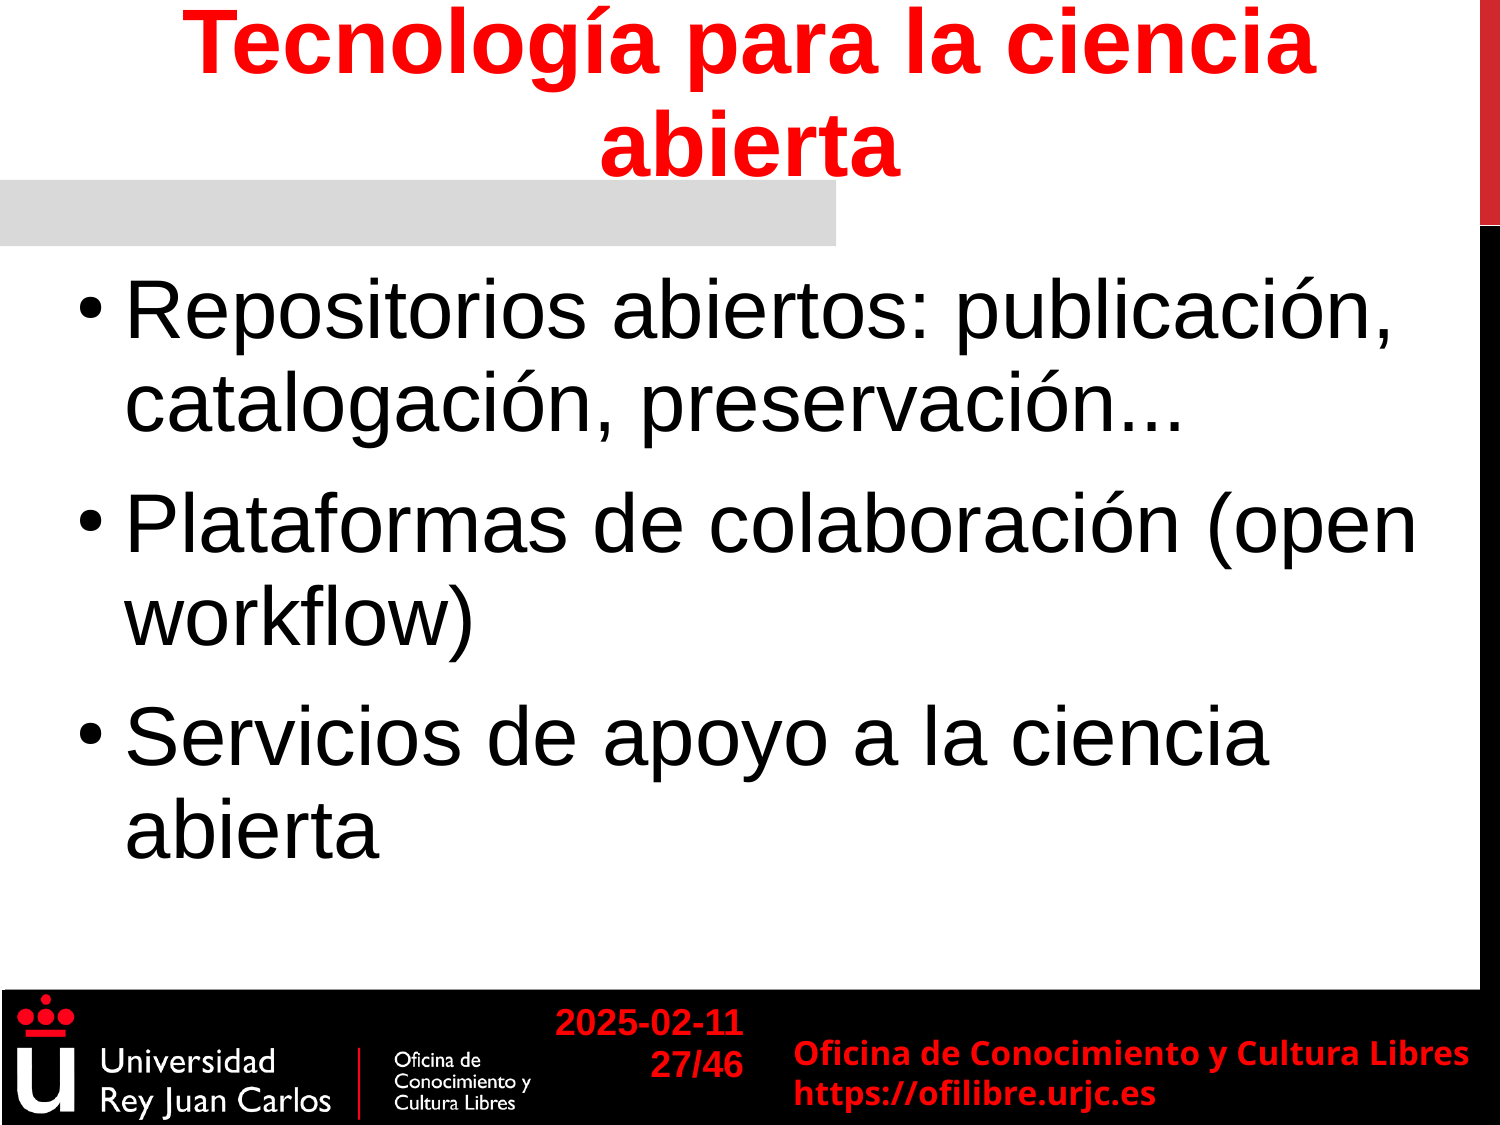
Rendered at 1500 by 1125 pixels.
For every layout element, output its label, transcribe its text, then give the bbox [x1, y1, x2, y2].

list Repositorios abiertos: publicación, catalogación, preservación... Plataformas de colaboración (open workflow) Servicios de apoyo a la ciencia abierta [60, 263, 1426, 961]
picture [17, 994, 531, 1120]
title Tecnología para la ciencia abierta [75, 0, 1425, 197]
